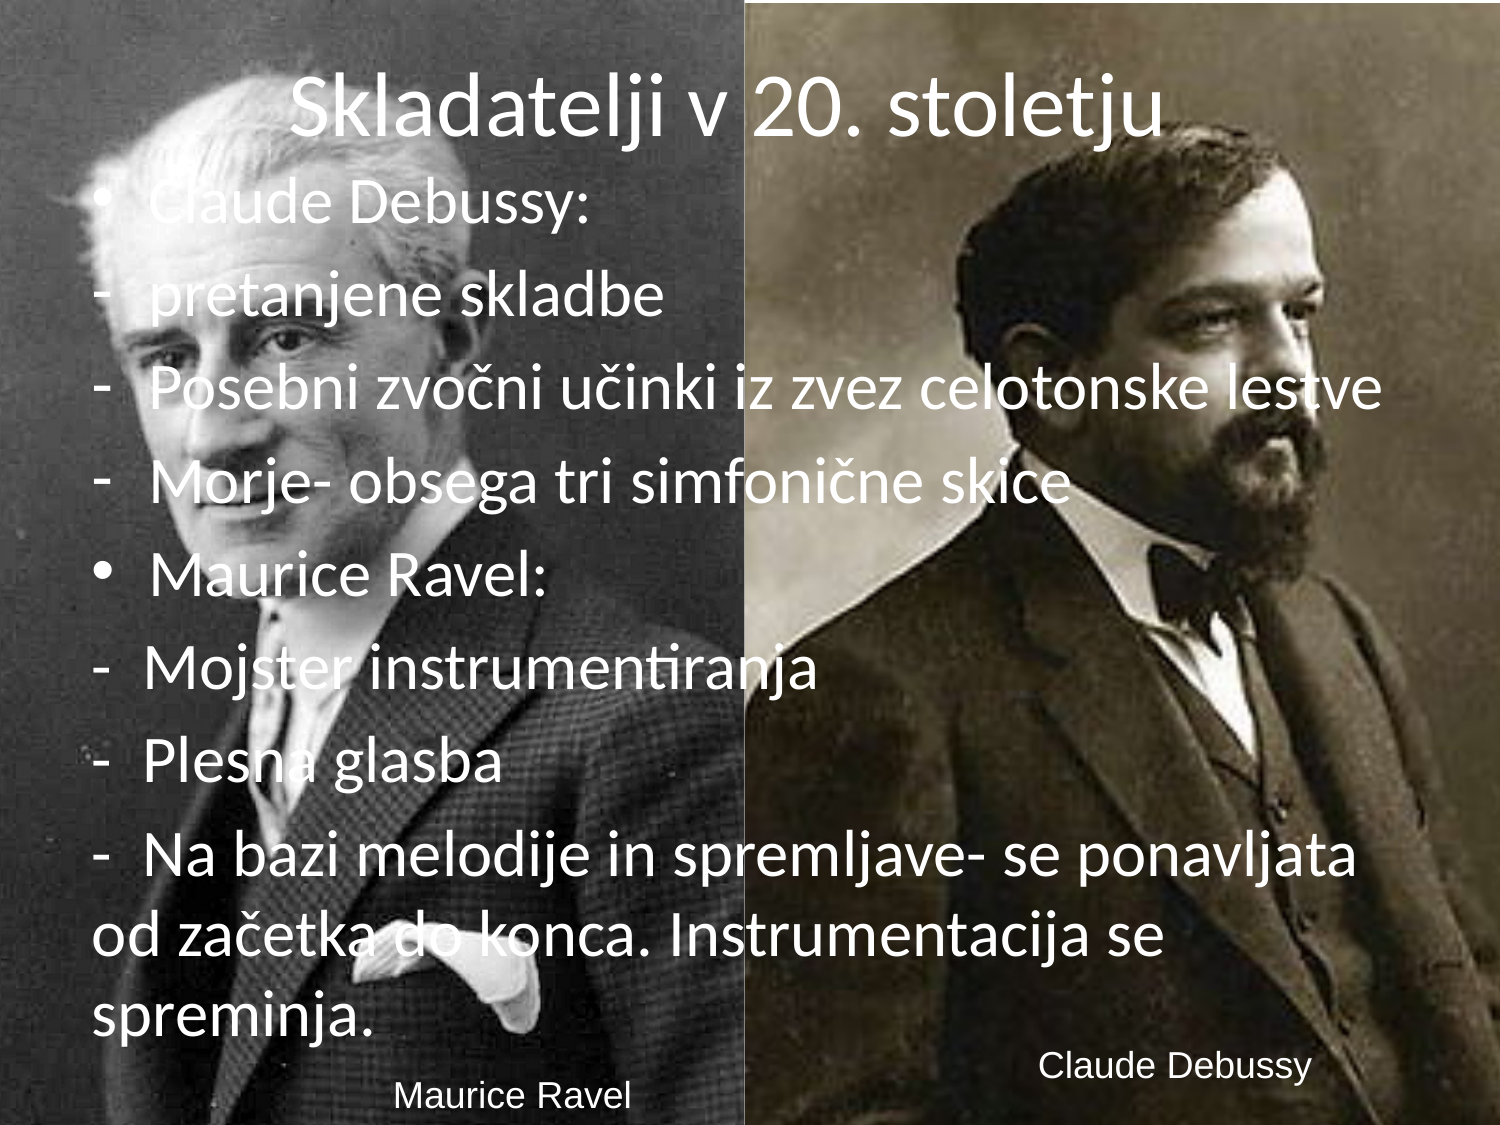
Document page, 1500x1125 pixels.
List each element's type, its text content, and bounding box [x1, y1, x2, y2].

text_box Maurice Ravel [378, 1063, 647, 1124]
picture [0, 0, 1500, 1125]
title Skladatelji v 20. stoletju [53, 5, 1404, 194]
list Claude Debussy: pretanjene skladbe Posebni zvočni učinki iz zvez celotonske lestve Morje- obsega tri simfonične skice Maurice Ravel: - Mojster instrumentiranja - Plesna glasba - Na bazi melodije in spremljave- se ponavljata od začetka do konca. Instrumentacija se spreminja. [76, 148, 1427, 892]
text_box Claude Debussy [1023, 1033, 1328, 1094]
